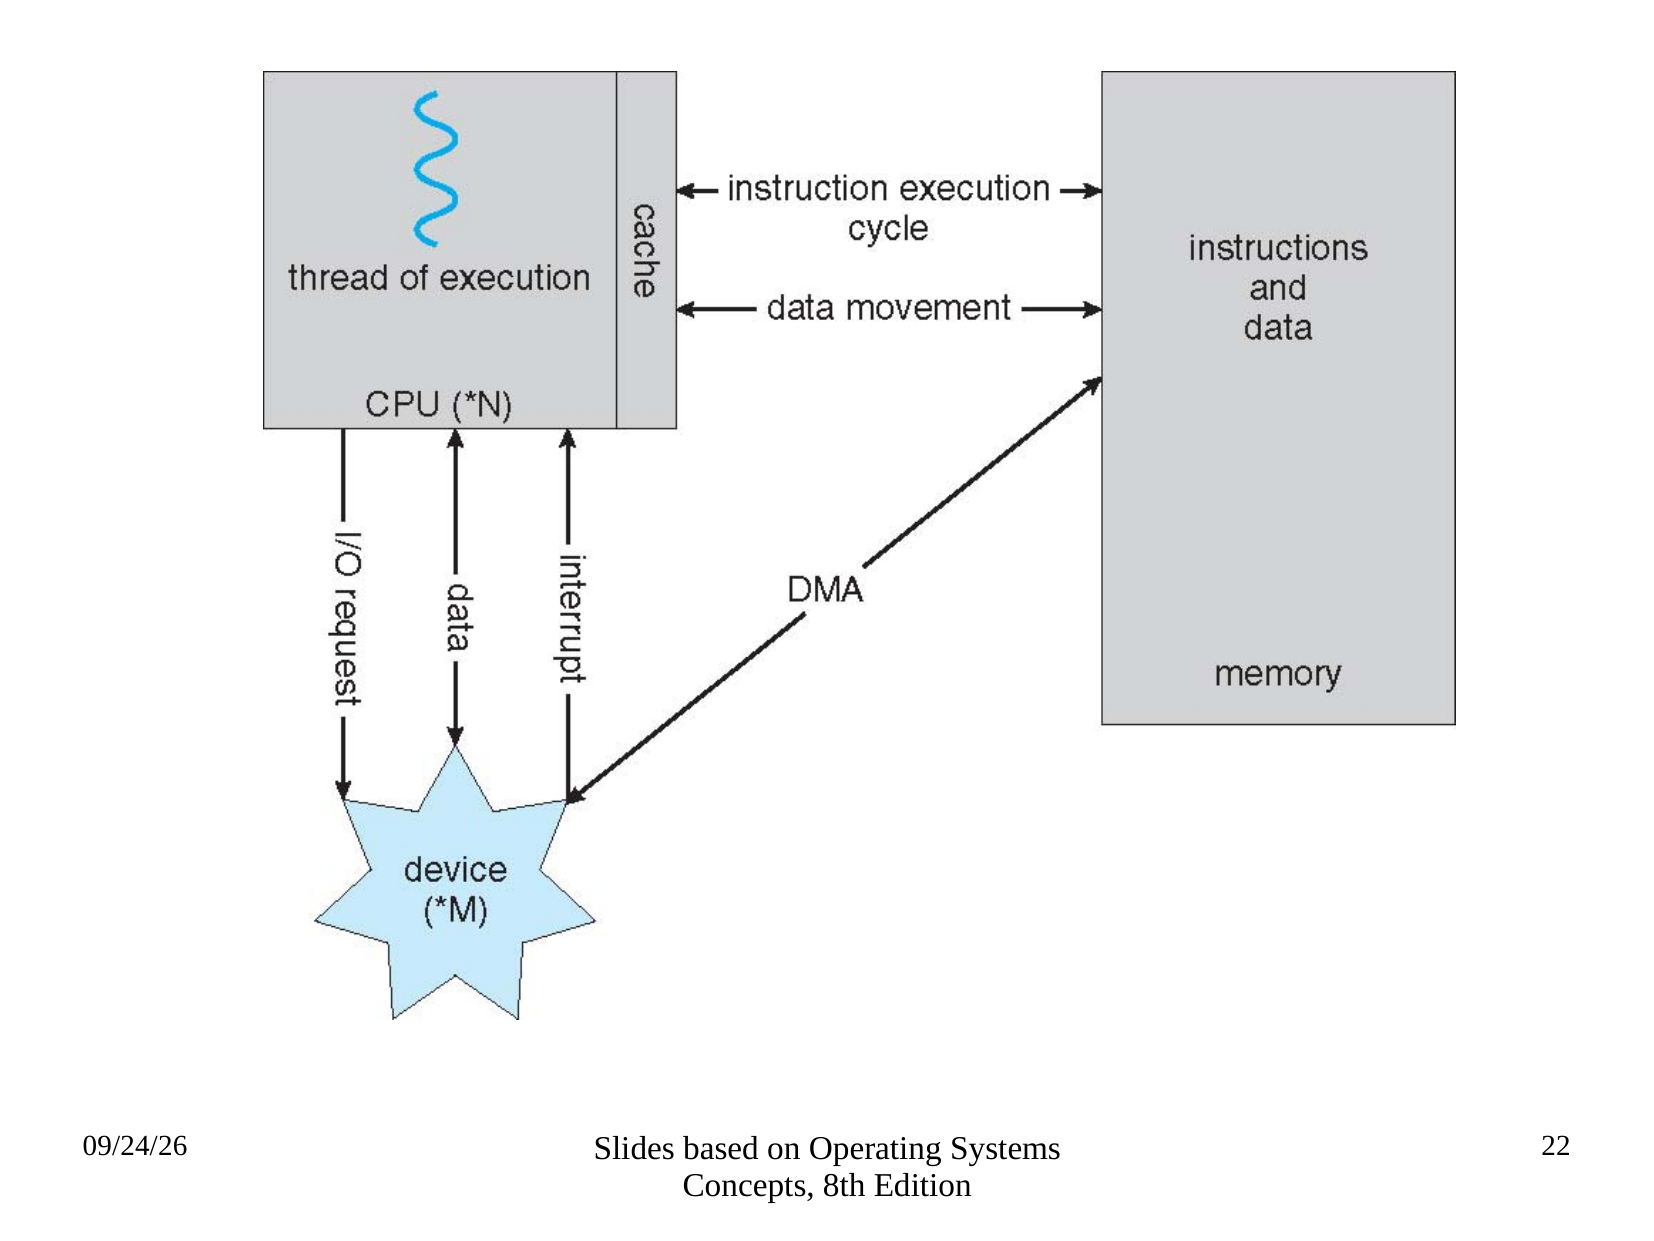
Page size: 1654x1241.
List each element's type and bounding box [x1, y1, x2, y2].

picture [263, 71, 1456, 1021]
